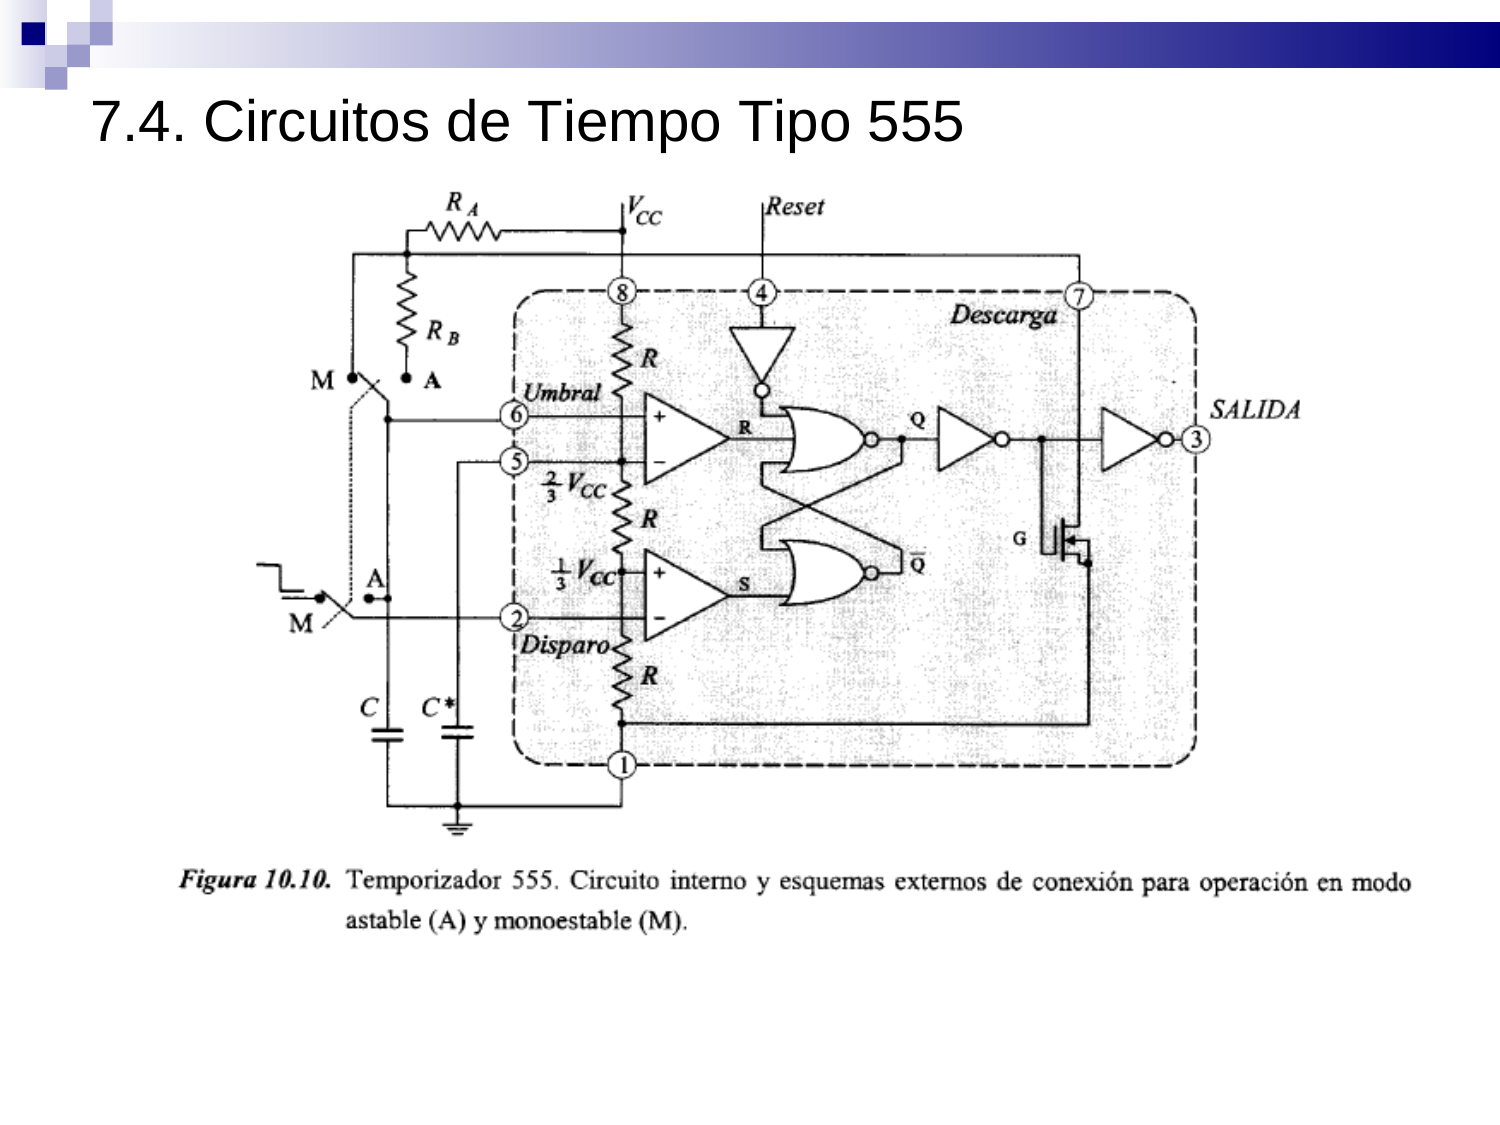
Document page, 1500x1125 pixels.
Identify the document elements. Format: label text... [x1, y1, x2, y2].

picture [159, 172, 1448, 960]
title 7.4. Circuitos de Tiempo Tipo 555 [75, 74, 1426, 161]
